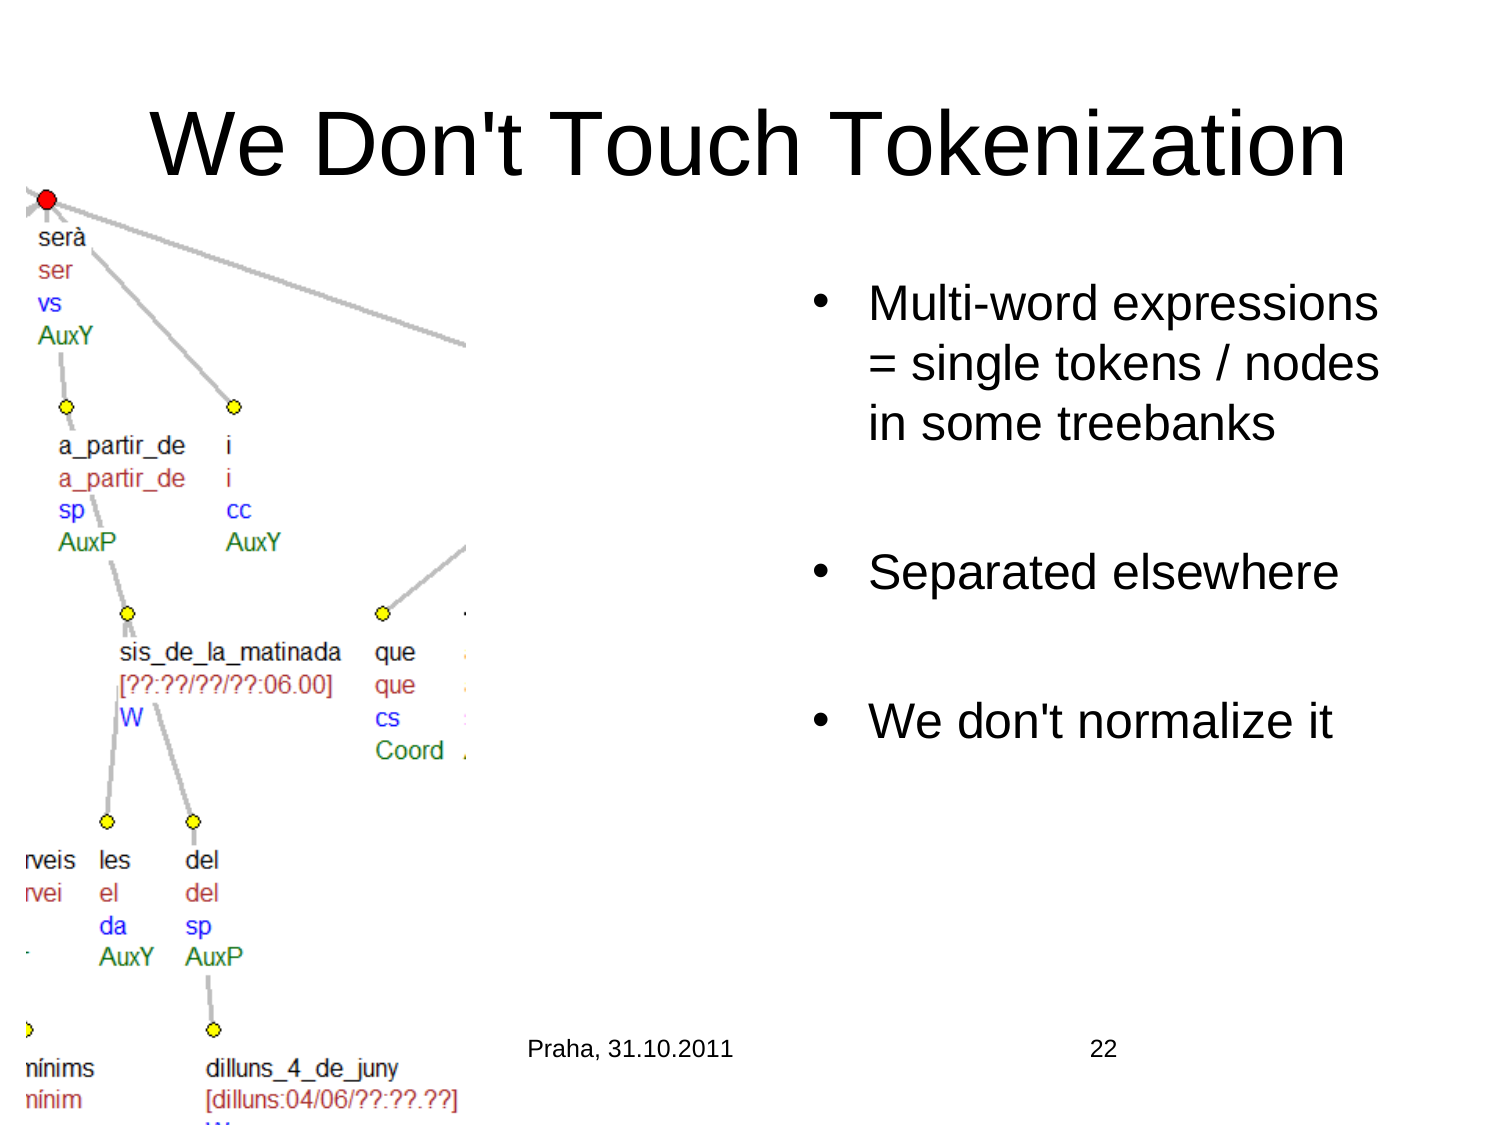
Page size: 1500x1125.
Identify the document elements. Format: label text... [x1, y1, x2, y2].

list Multi-word expressions = single tokens / nodes in some treebanks Separated elsewhere We don't normalize it [797, 262, 1426, 988]
title We Don't Touch Tokenization [75, 14, 1426, 263]
picture [26, 182, 466, 1125]
